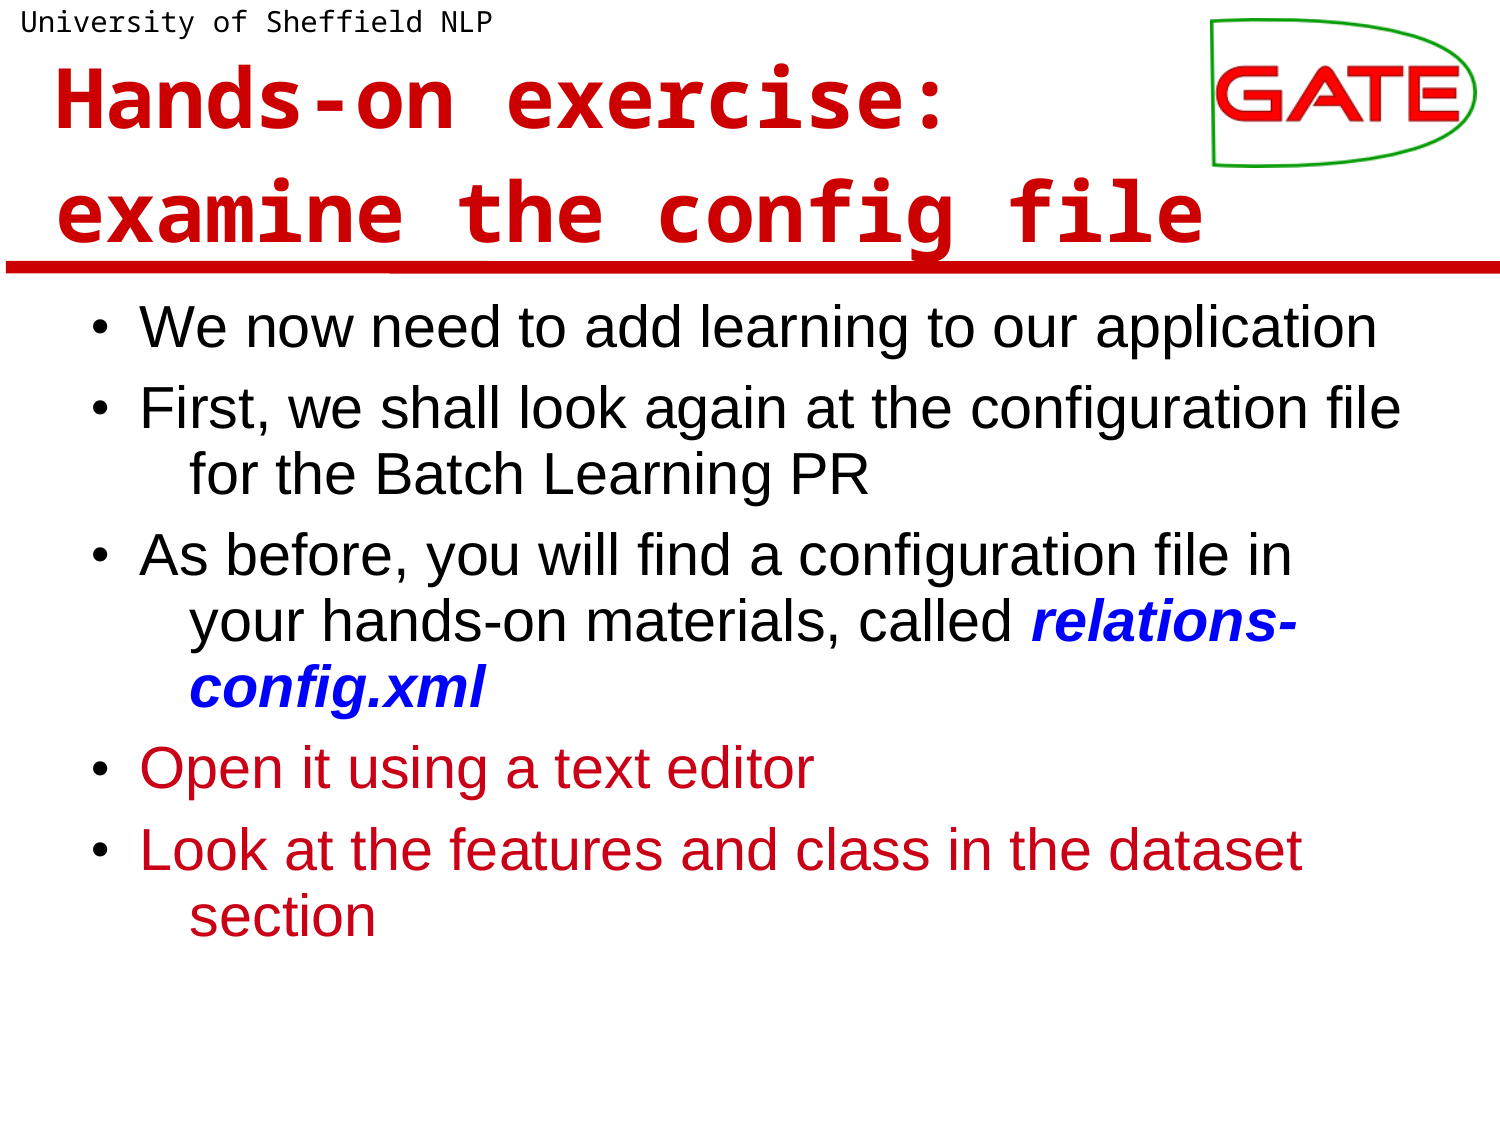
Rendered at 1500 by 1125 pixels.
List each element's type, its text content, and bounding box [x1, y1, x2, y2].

picture [1210, 18, 1477, 168]
title Hands-on exercise: examine the config file [41, 30, 1391, 277]
list We now need to add learning to our application First, we shall look again at the configuration file for the Batch Learning PR As before, you will find a configuration file in your hands-on materials, called relations-config.xml Open it using a text editor Look at the features and class in the dataset section [75, 285, 1425, 1014]
